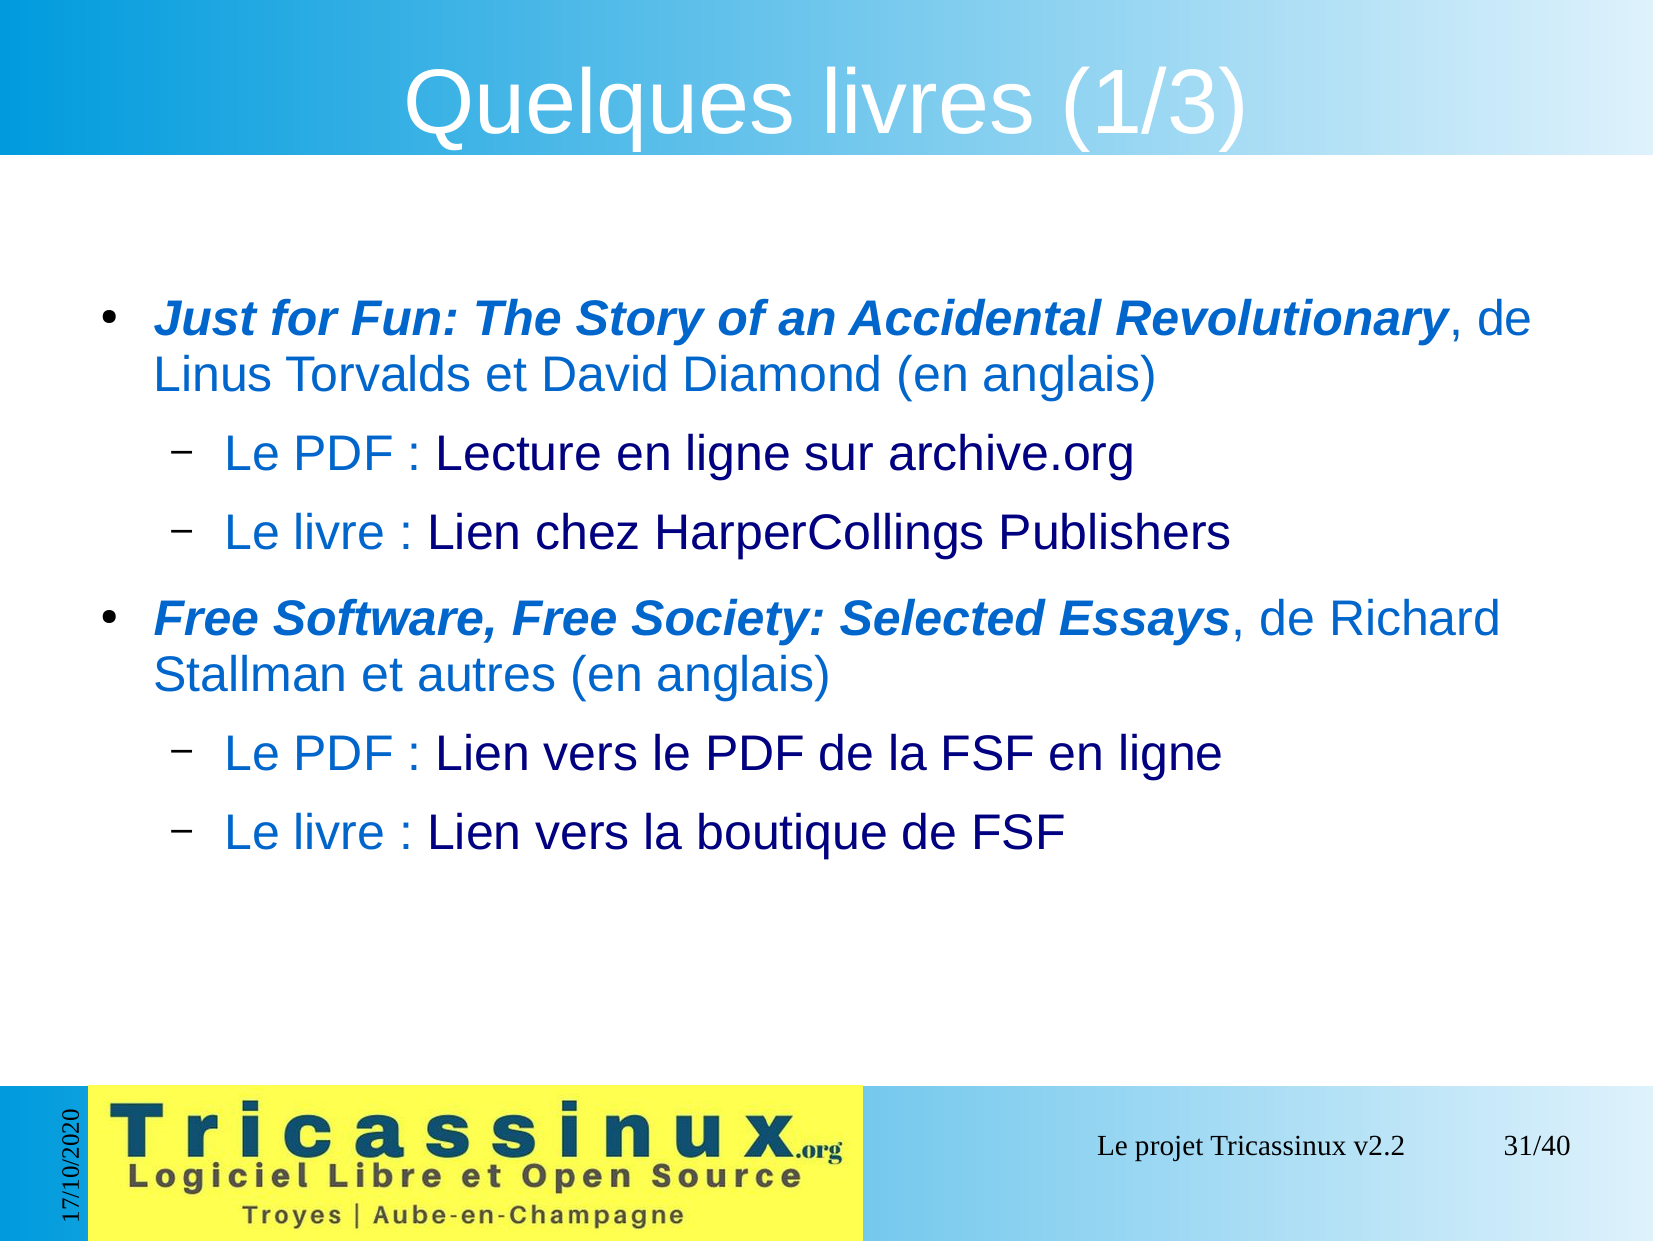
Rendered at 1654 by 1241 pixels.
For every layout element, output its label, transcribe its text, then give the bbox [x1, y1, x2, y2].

picture [89, 1085, 863, 1241]
title Quelques livres (1/3) [82, 49, 1571, 155]
list Just for Fun: The Story of an Accidental Revolutionary, de Linus Torvalds et David Diamond (en anglais) Le PDF : Lecture en ligne sur archive.org Le livre : Lien chez HarperCollings Publishers Free Software, Free Society: Selected Essays, de Richard Stallman et autres (en anglais) Le PDF : Lien vers le PDF de la FSF en ligne Le livre : Lien vers la boutique de FSF [82, 290, 1571, 1010]
